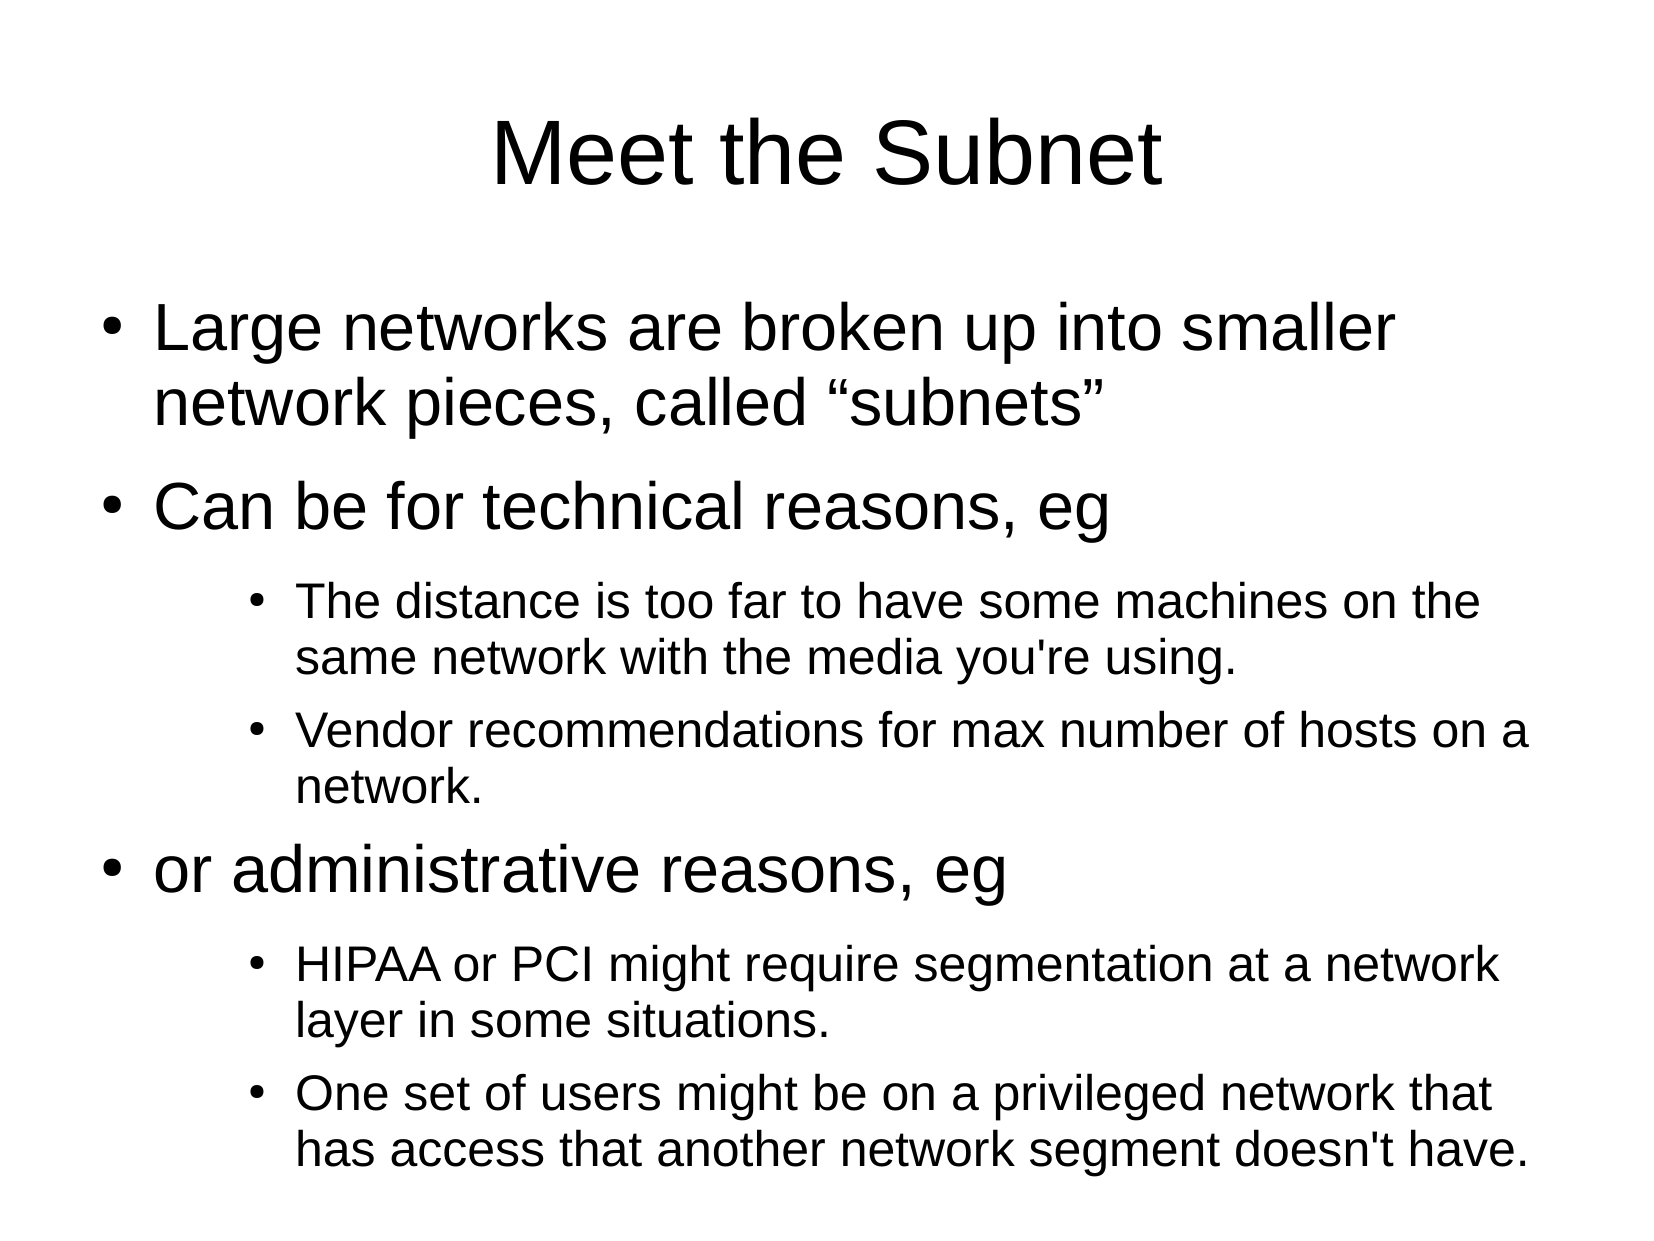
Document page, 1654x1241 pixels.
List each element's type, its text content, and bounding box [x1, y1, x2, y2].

title Meet the Subnet [82, 49, 1571, 257]
list Large networks are broken up into smaller network pieces, called “subnets” Can be for technical reasons, eg The distance is too far to have some machines on the same network with the media you're using. Vendor recommendations for max number of hosts on a network. or administrative reasons, eg HIPAA or PCI might require segmentation at a network layer in some situations. One set of users might be on a privileged network that has access that another network segment doesn't have. [82, 290, 1571, 1177]
